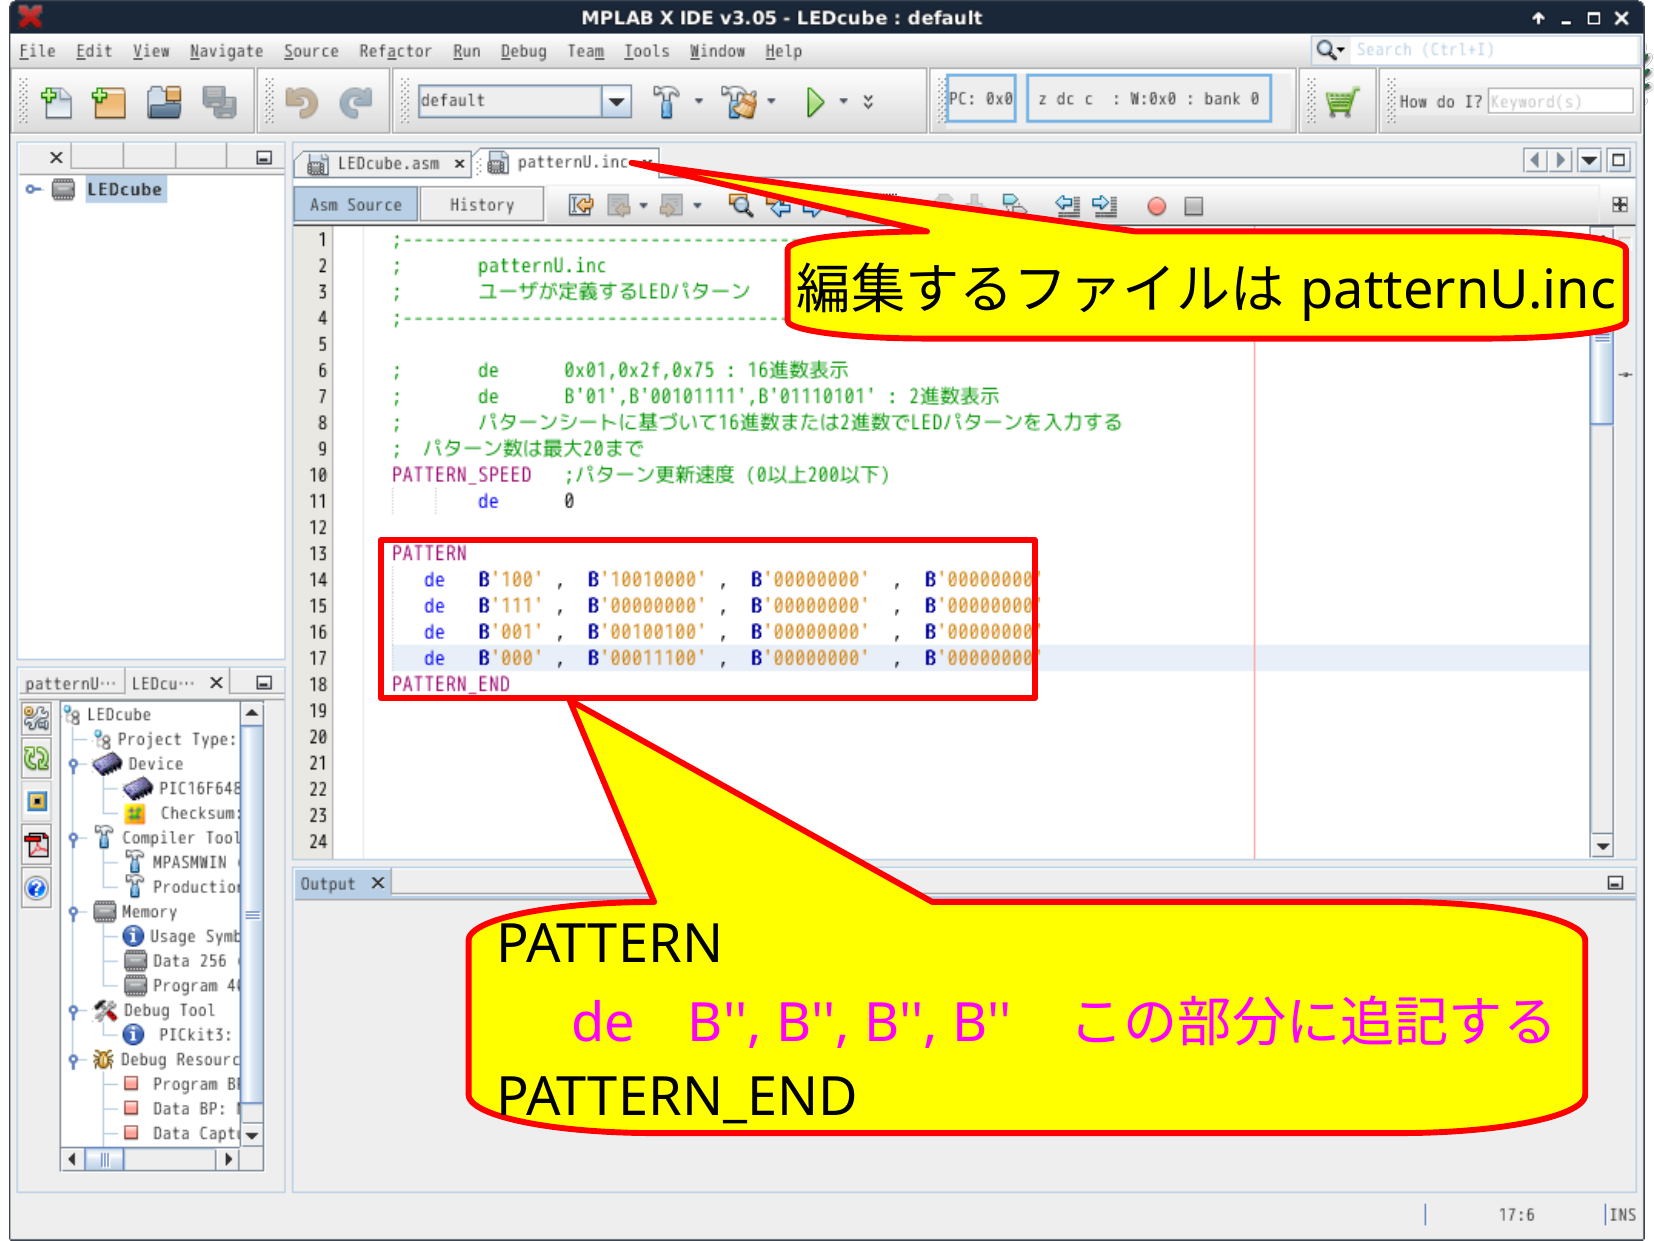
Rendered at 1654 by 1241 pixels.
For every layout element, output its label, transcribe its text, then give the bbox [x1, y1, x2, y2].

text_box PATTERN de B'', B'', B'', B'' この部分に追記する PATTERN_END [468, 700, 1586, 1134]
text_box 編集するファイルはpatternU.inc [631, 162, 1626, 339]
picture [9, 0, 1654, 1241]
